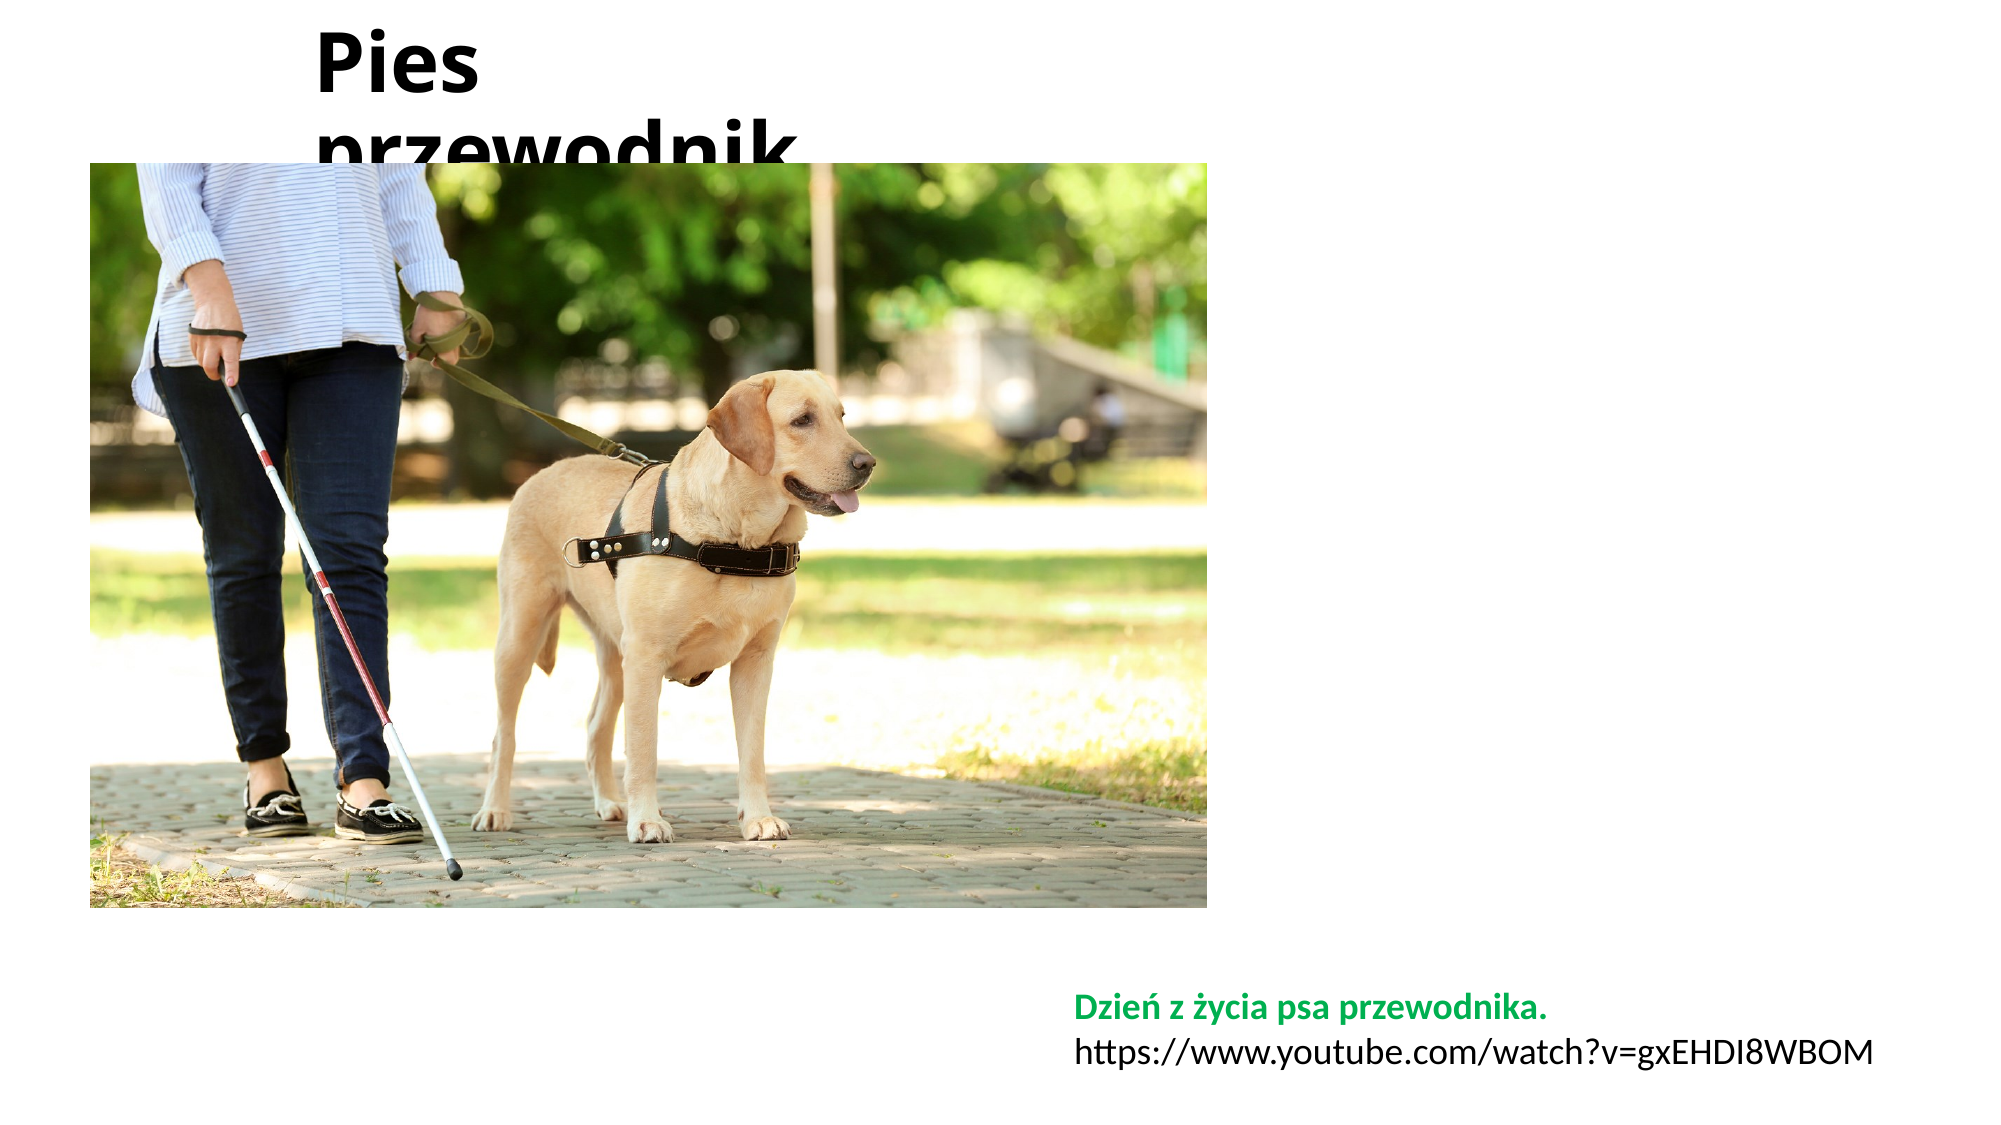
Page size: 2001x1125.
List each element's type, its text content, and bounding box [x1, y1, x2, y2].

text_box Dzień z życia psa przewodnika. https://www.youtube.com/watch?v=gxEHDI8WBOM [1059, 974, 1960, 1081]
title Pies przewodnik [298, 0, 951, 163]
picture [90, 163, 1207, 908]
